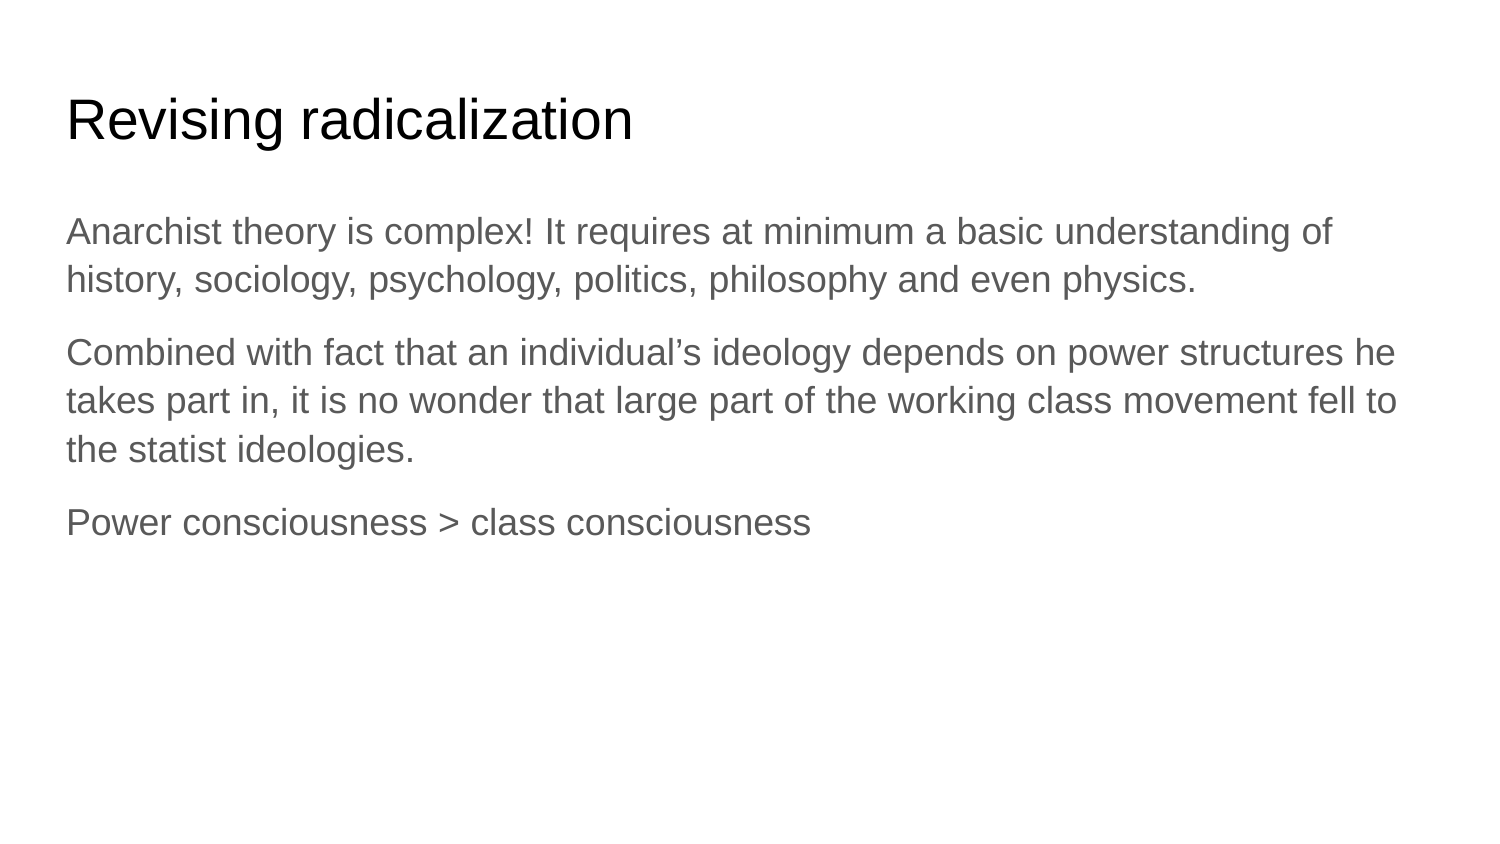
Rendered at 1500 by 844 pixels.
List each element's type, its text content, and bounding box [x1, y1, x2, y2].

list Anarchist theory is complex! It requires at minimum a basic understanding of history, sociology, psychology, politics, philosophy and even physics. Combined with fact that an individual’s ideology depends on power structures he takes part in, it is no wonder that large part of the working class movement fell to the statist ideologies. Power consciousness > class consciousness [51, 189, 1449, 750]
title Revising radicalization [51, 72, 1449, 167]
